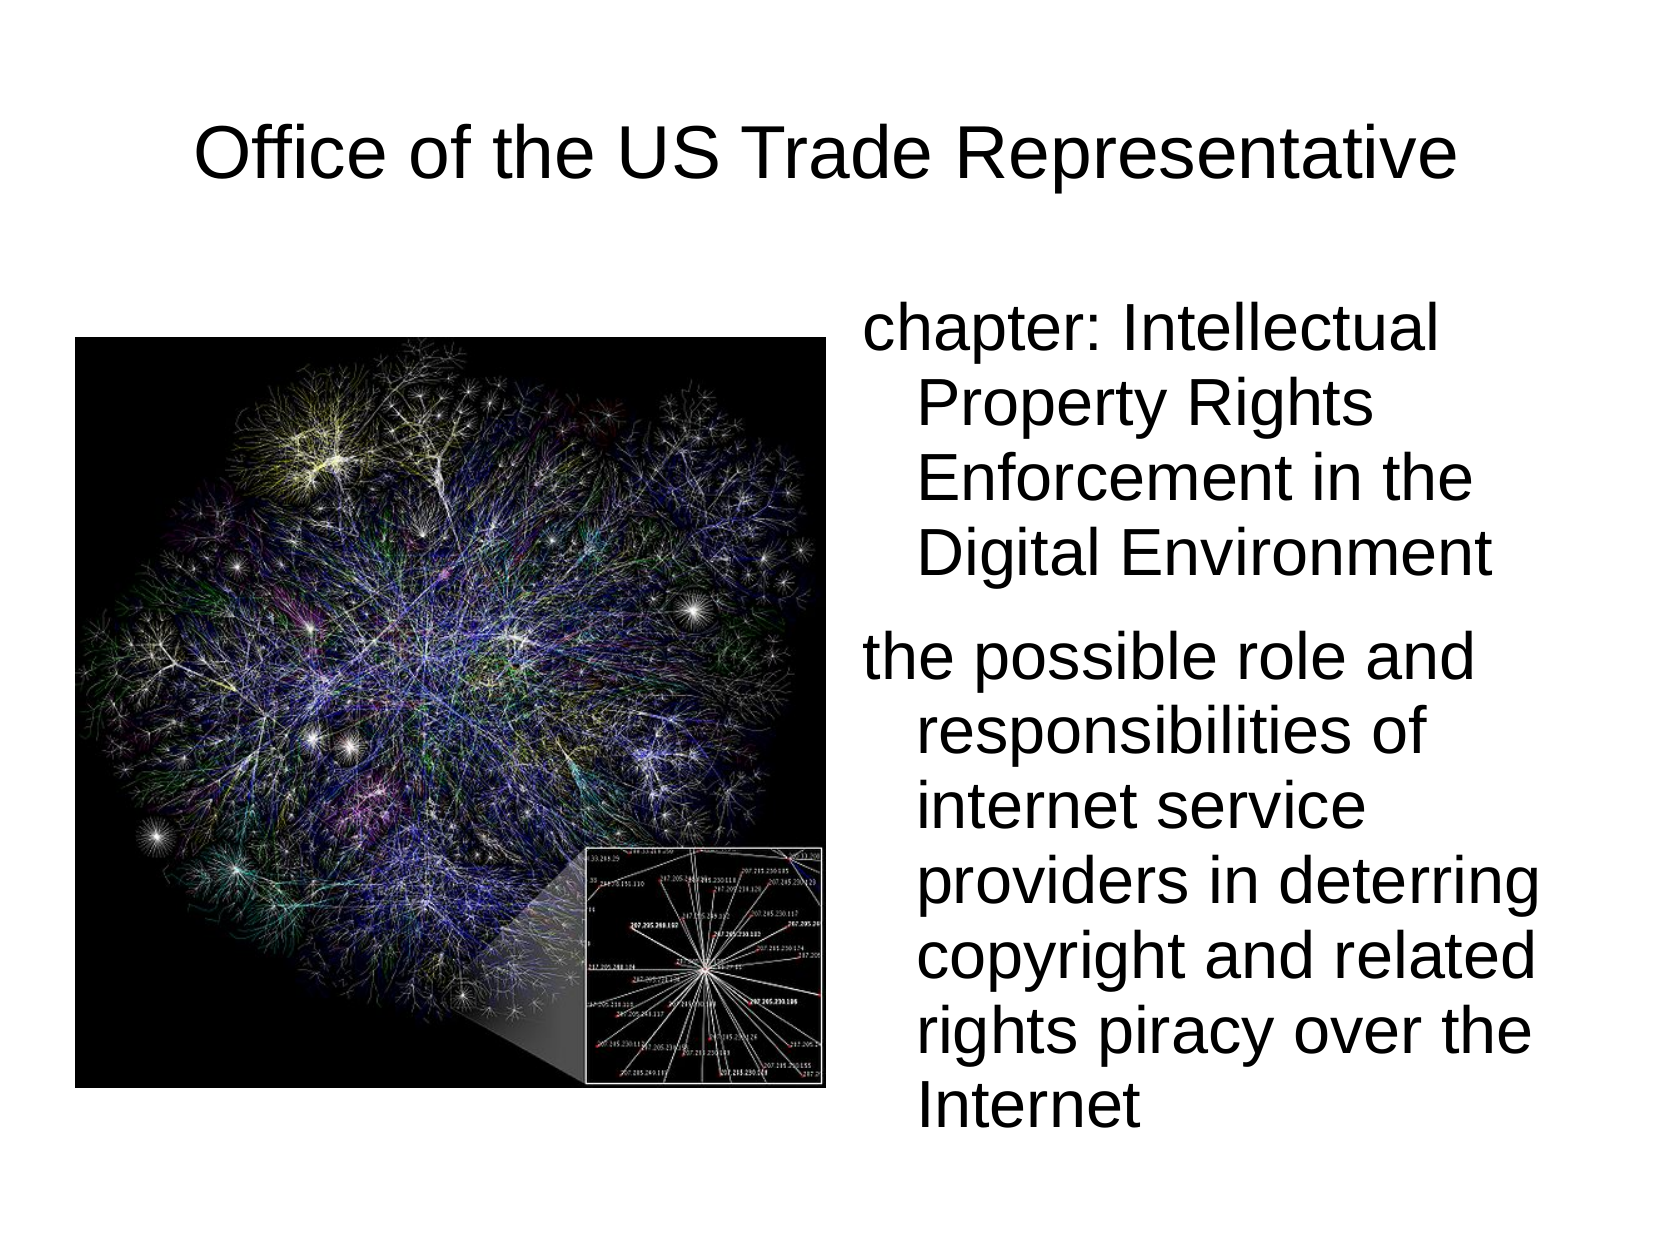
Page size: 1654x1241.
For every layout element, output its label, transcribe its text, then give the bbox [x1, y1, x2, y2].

title Office of the US Trade Representative [82, 49, 1571, 257]
picture [75, 337, 826, 1088]
list chapter: Intellectual Property Rights Enforcement in the Digital Environment the possible role and responsibilities of internet service providers in deterring copyright and related rights piracy over the Internet [845, 290, 1572, 1143]
